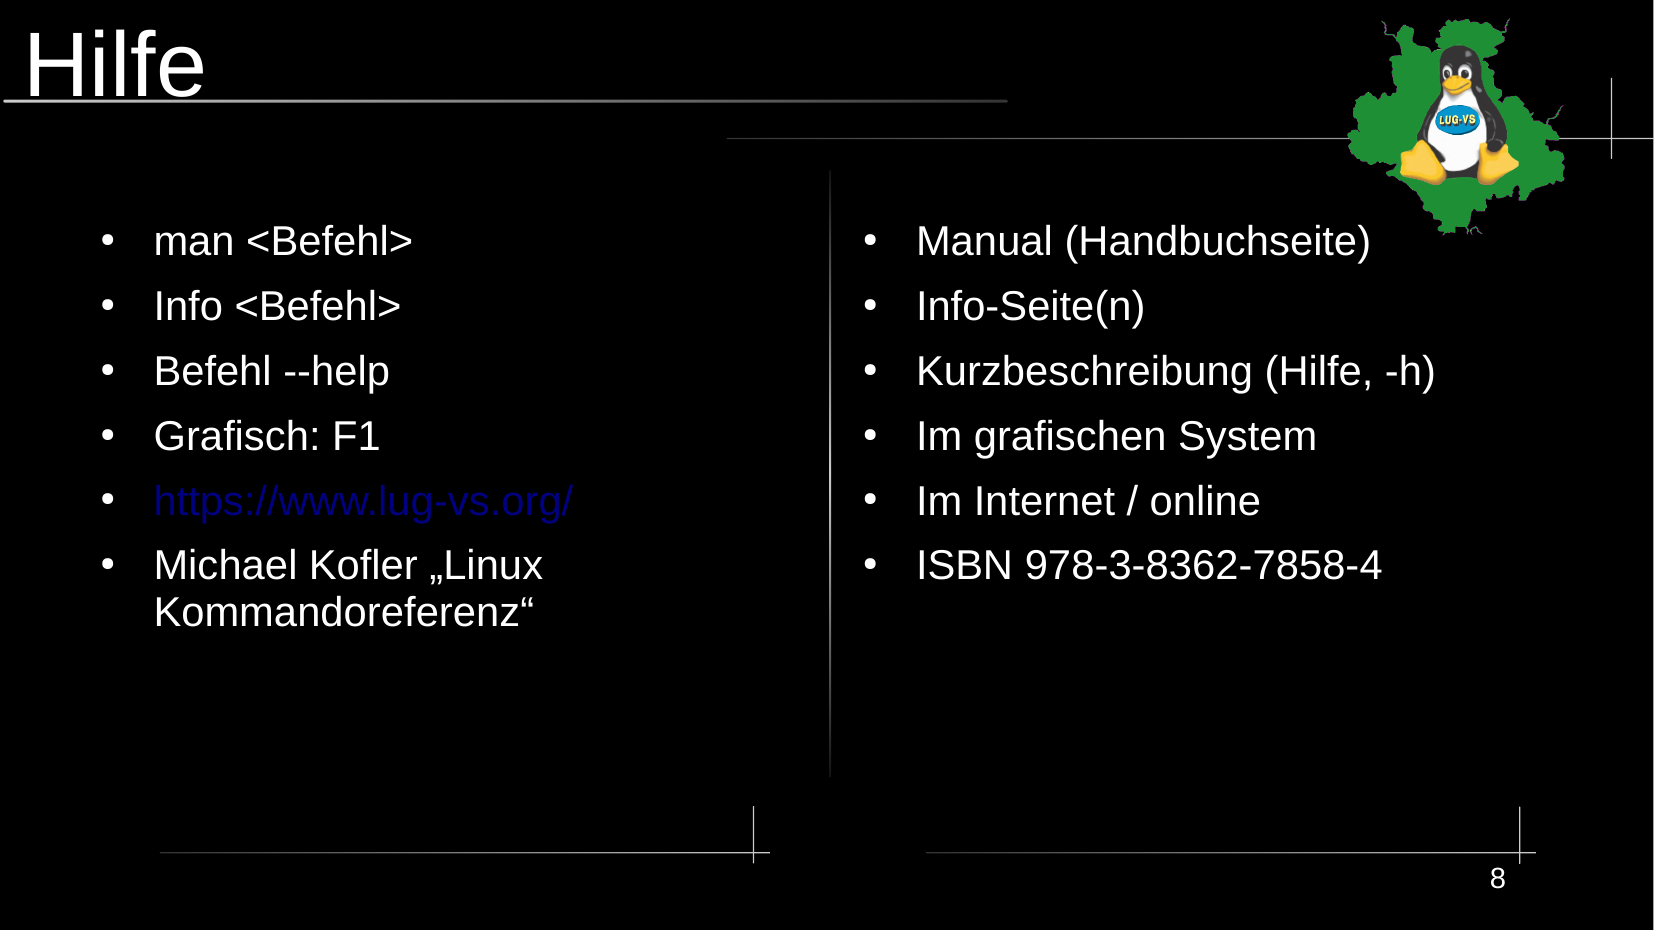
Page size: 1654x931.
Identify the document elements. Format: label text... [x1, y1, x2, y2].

list Manual (Handbuchseite) Info-Seite(n) Kurzbeschreibung (Hilfe, -h) Im grafischen System Im Internet / online ISBN 978-3-8362-7858-4 [845, 217, 1572, 758]
list man <Befehl> Info <Befehl> Befehl --help Grafisch: F1 https://www.lug-vs.org/ Michael Kofler „Linux Kommandoreferenz“ [82, 217, 809, 758]
picture [1341, 12, 1572, 237]
title Hilfe [23, 11, 1589, 119]
